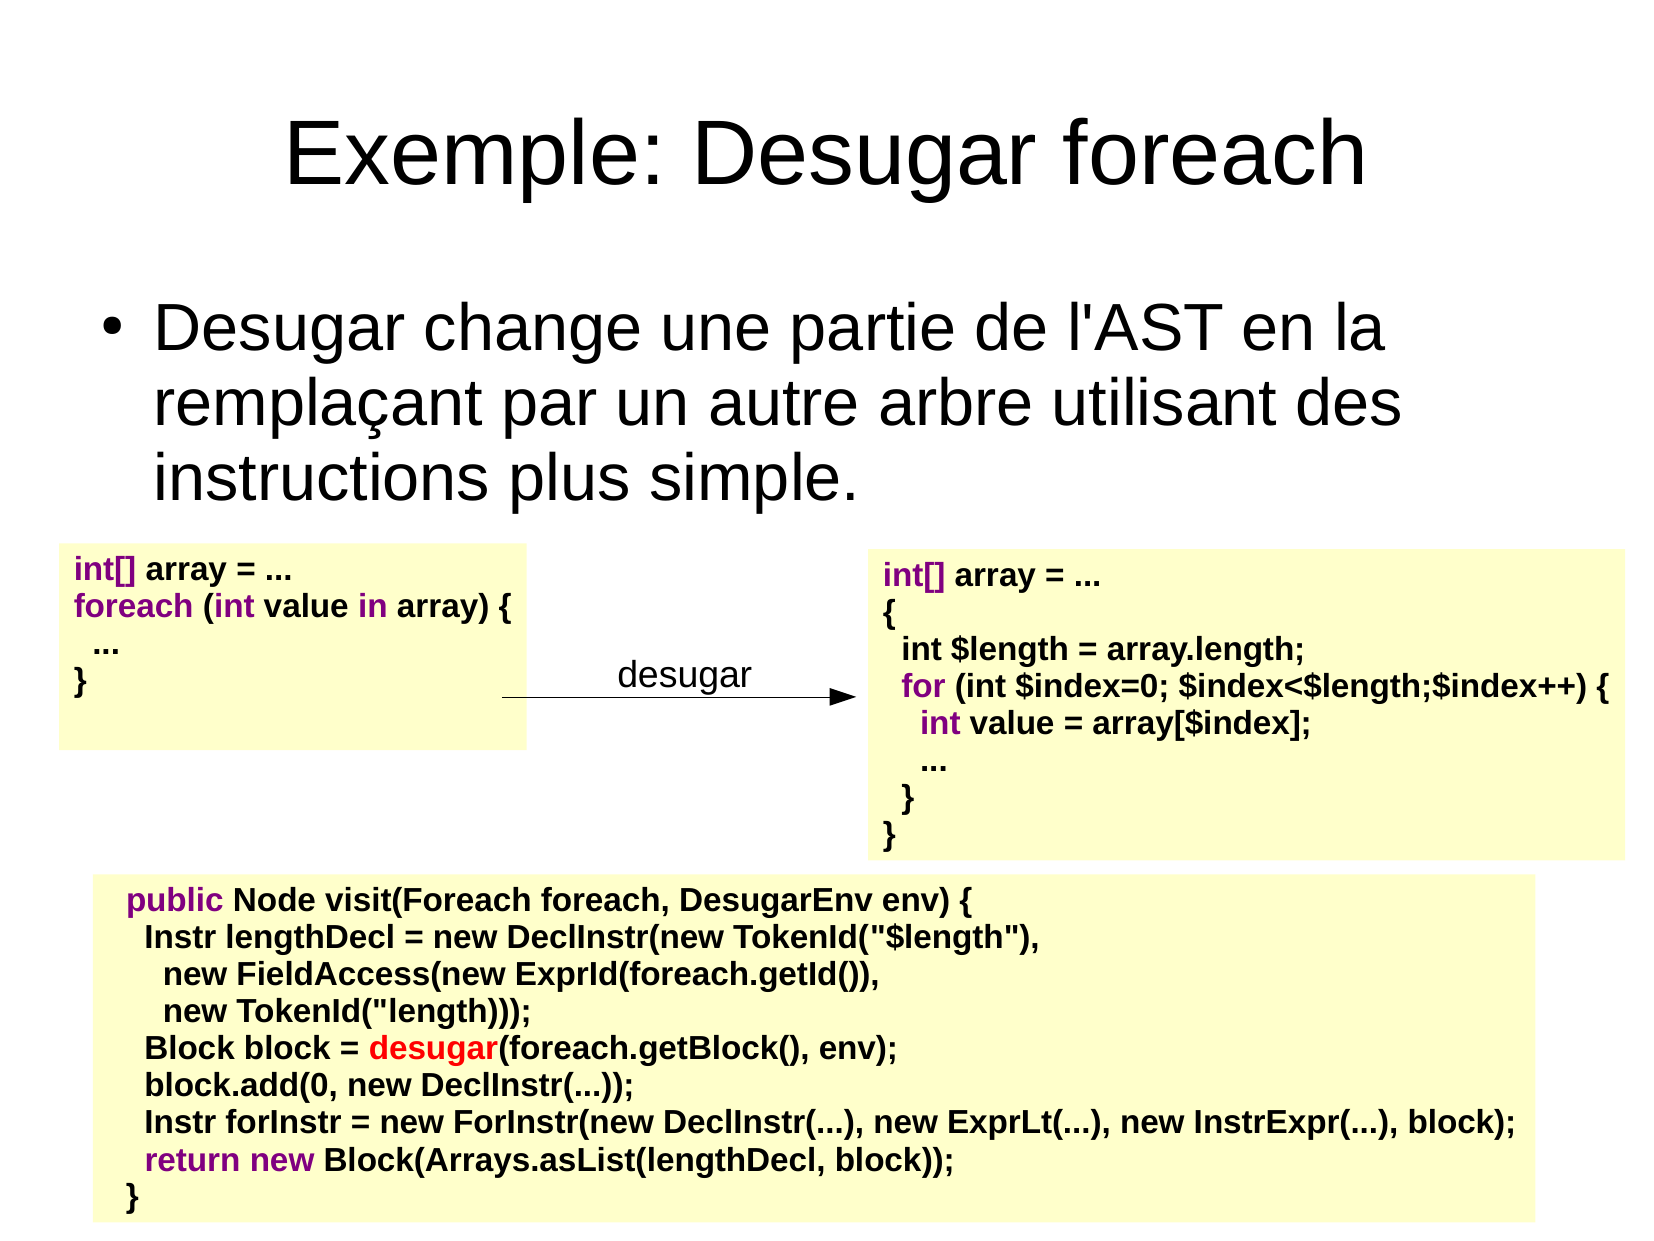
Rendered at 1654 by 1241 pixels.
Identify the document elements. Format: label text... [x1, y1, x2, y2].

title Exemple: Desugar foreach [82, 56, 1571, 250]
text_box int[] array = ... foreach (int value in array) { ... } [59, 543, 527, 751]
list Desugar change une partie de l'AST en la remplaçant par un autre arbre utilisant des instructions plus simple. [82, 290, 1571, 532]
text_box int[] array = ... { int $length = array.length; for (int $index=0; $index<$length;$index++) { int value = array[$index]; ... } } [868, 549, 1626, 861]
text_box public Node visit(Foreach foreach, DesugarEnv env) { Instr lengthDecl = new DeclInstr(new TokenId("$length"), new FieldAccess(new ExprId(foreach.getId()), new TokenId("length))); Block block = desugar(foreach.getBlock(), env); block.add(0, new DeclInstr(...)); Instr forInstr = new ForInstr(new DeclInstr(...), new ExprLt(...), new InstrExpr(...), block); return new Block(Arrays.asList(lengthDecl, block)); } [92, 874, 1536, 1223]
text_box desugar [602, 645, 768, 703]
